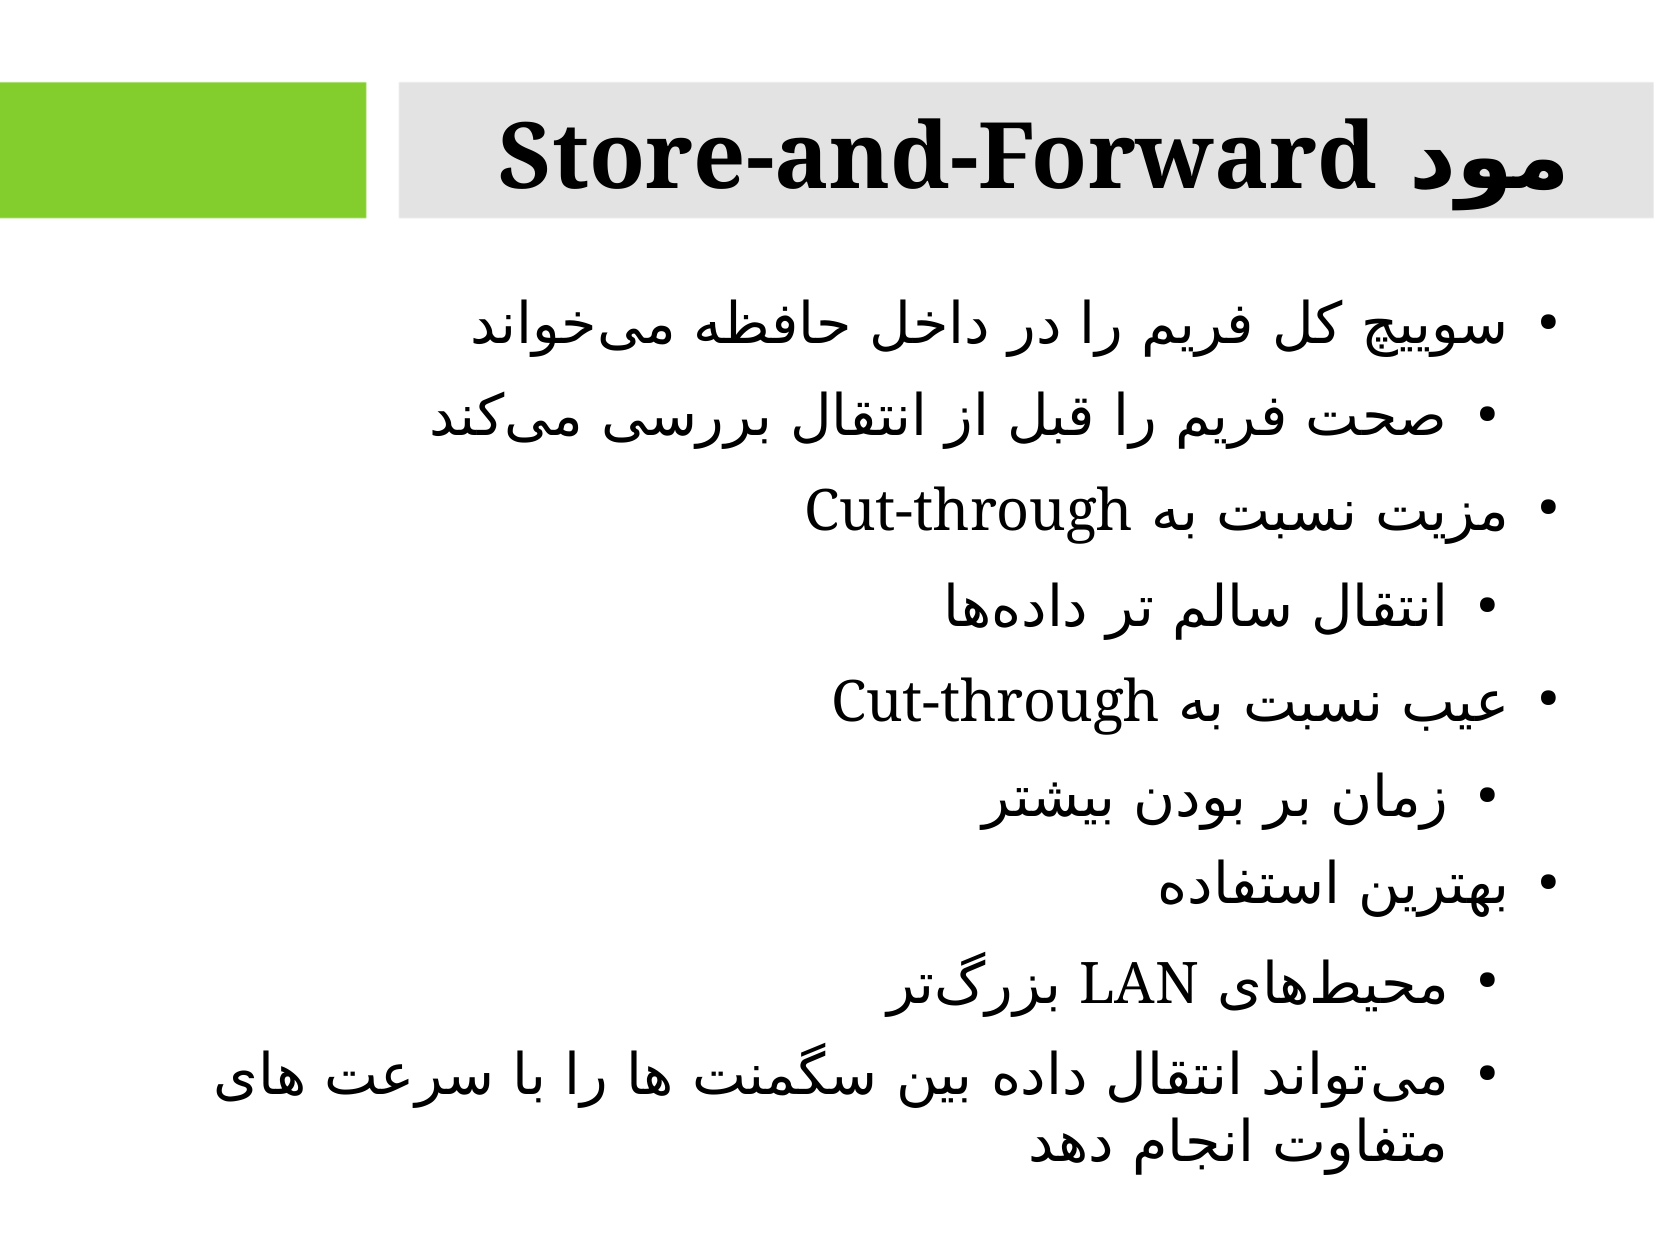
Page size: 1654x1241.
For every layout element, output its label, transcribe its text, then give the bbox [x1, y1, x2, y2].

list سوییچ کل فریم را در داخل حافظه می‌خواند صحت فریم را قبل از انتقال بررسی می‌کند مزیت نسبت به Cut-through انتقال سالم تر داده‌ها عیب نسبت به Cut-through زمان بر بودن بیشتر بهترین استفاده محیط‌های LAN بزرگ‌تر می‌تواند انتقال داده بین سگمنت ها را با سرعت های متفاوت انجام دهد [82, 290, 1571, 1182]
title مود Store-and-Forward [82, 49, 1571, 257]
picture [0, 0, 1654, 1241]
